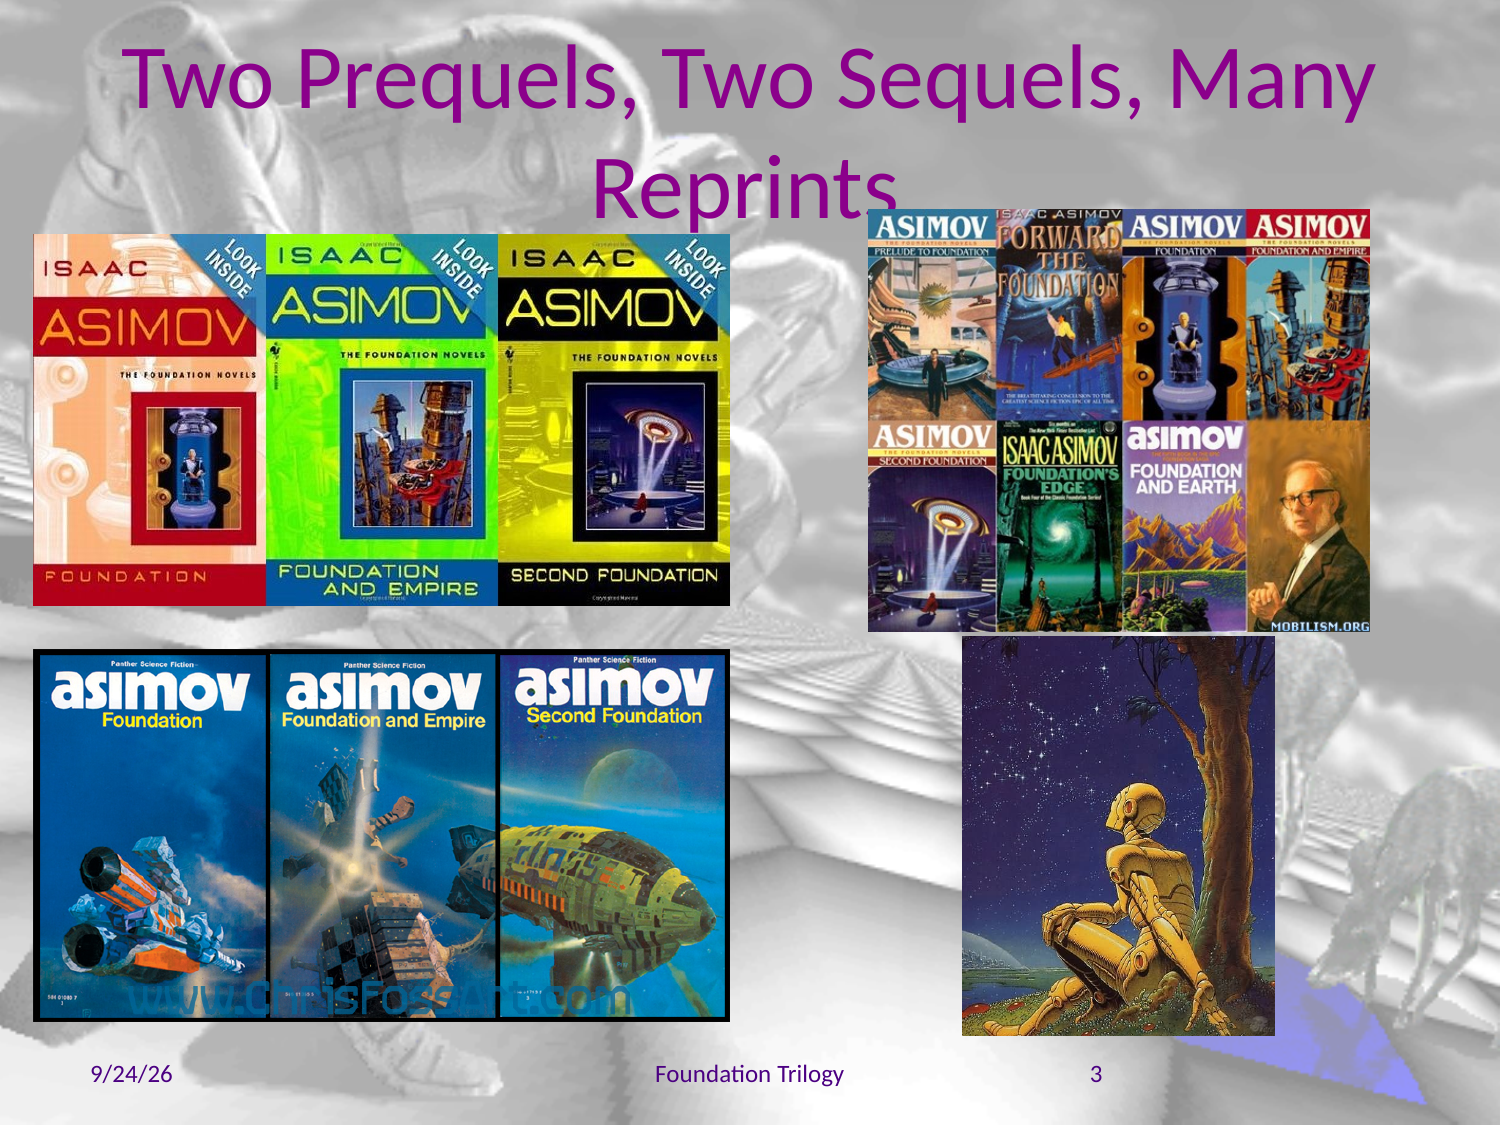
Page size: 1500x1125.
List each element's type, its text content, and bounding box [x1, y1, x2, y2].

picture [33, 234, 730, 606]
title Two Prequels, Two Sequels, Many Reprints [75, 9, 1426, 197]
picture [33, 649, 730, 1022]
picture [868, 209, 1370, 632]
picture [962, 636, 1275, 1036]
